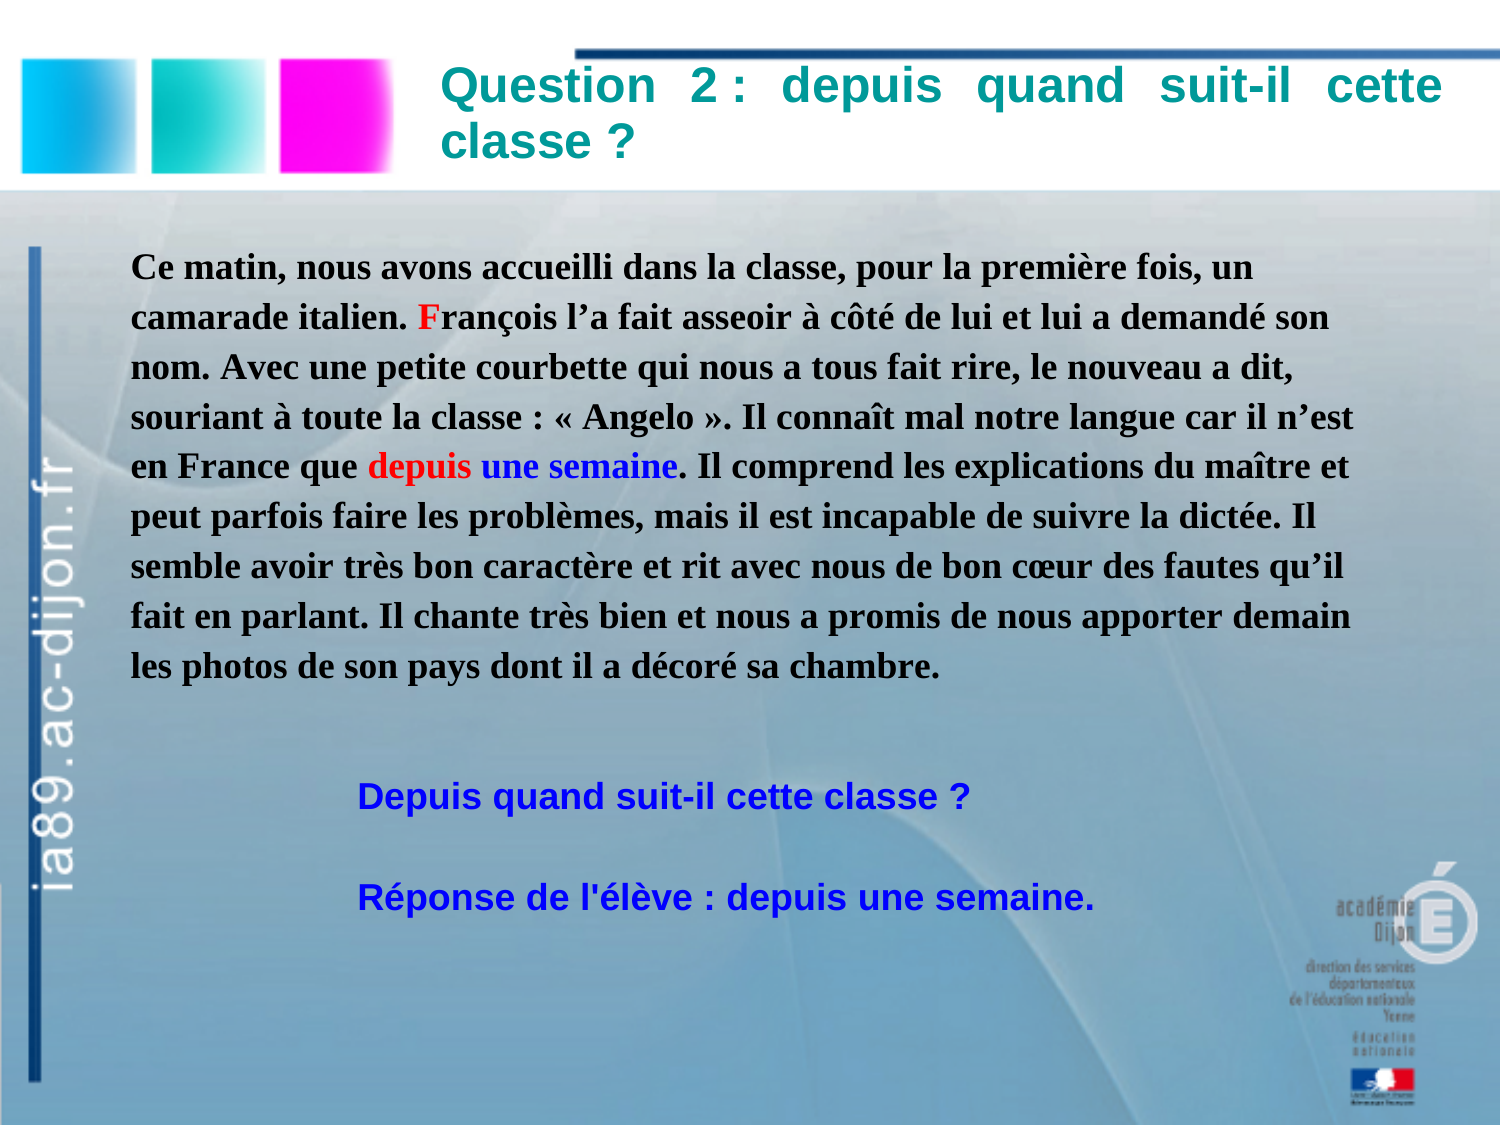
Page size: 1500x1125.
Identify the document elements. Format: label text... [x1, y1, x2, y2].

list Depuis quand suit-il cette classe ? Réponse de l'élève : depuis une semaine. [342, 768, 1162, 969]
title Question 2 : depuis quand suit-il cette classe ? [425, 42, 1459, 185]
picture [0, 0, 1500, 1125]
list Ce matin, nous avons accueilli dans la classe, pour la première fois, un camarade italien. François l’a fait asseoir à côté de lui et lui a demandé son nom. Avec une petite courbette qui nous a tous fait rire, le nouveau a dit, souriant à toute la classe : « Angelo ». Il connaît mal notre langue car il n’est en France que depuis une semaine. Il comprend les explications du maître et peut parfois faire les problèmes, mais il est incapable de suivre la dictée. Il semble avoir très bon caractère et rit avec nous de bon cœur des fautes qu’il fait en parlant. Il chante très bien et nous a promis de nous apporter demain les photos de son pays dont il a décoré sa chambre. [115, 238, 1419, 756]
